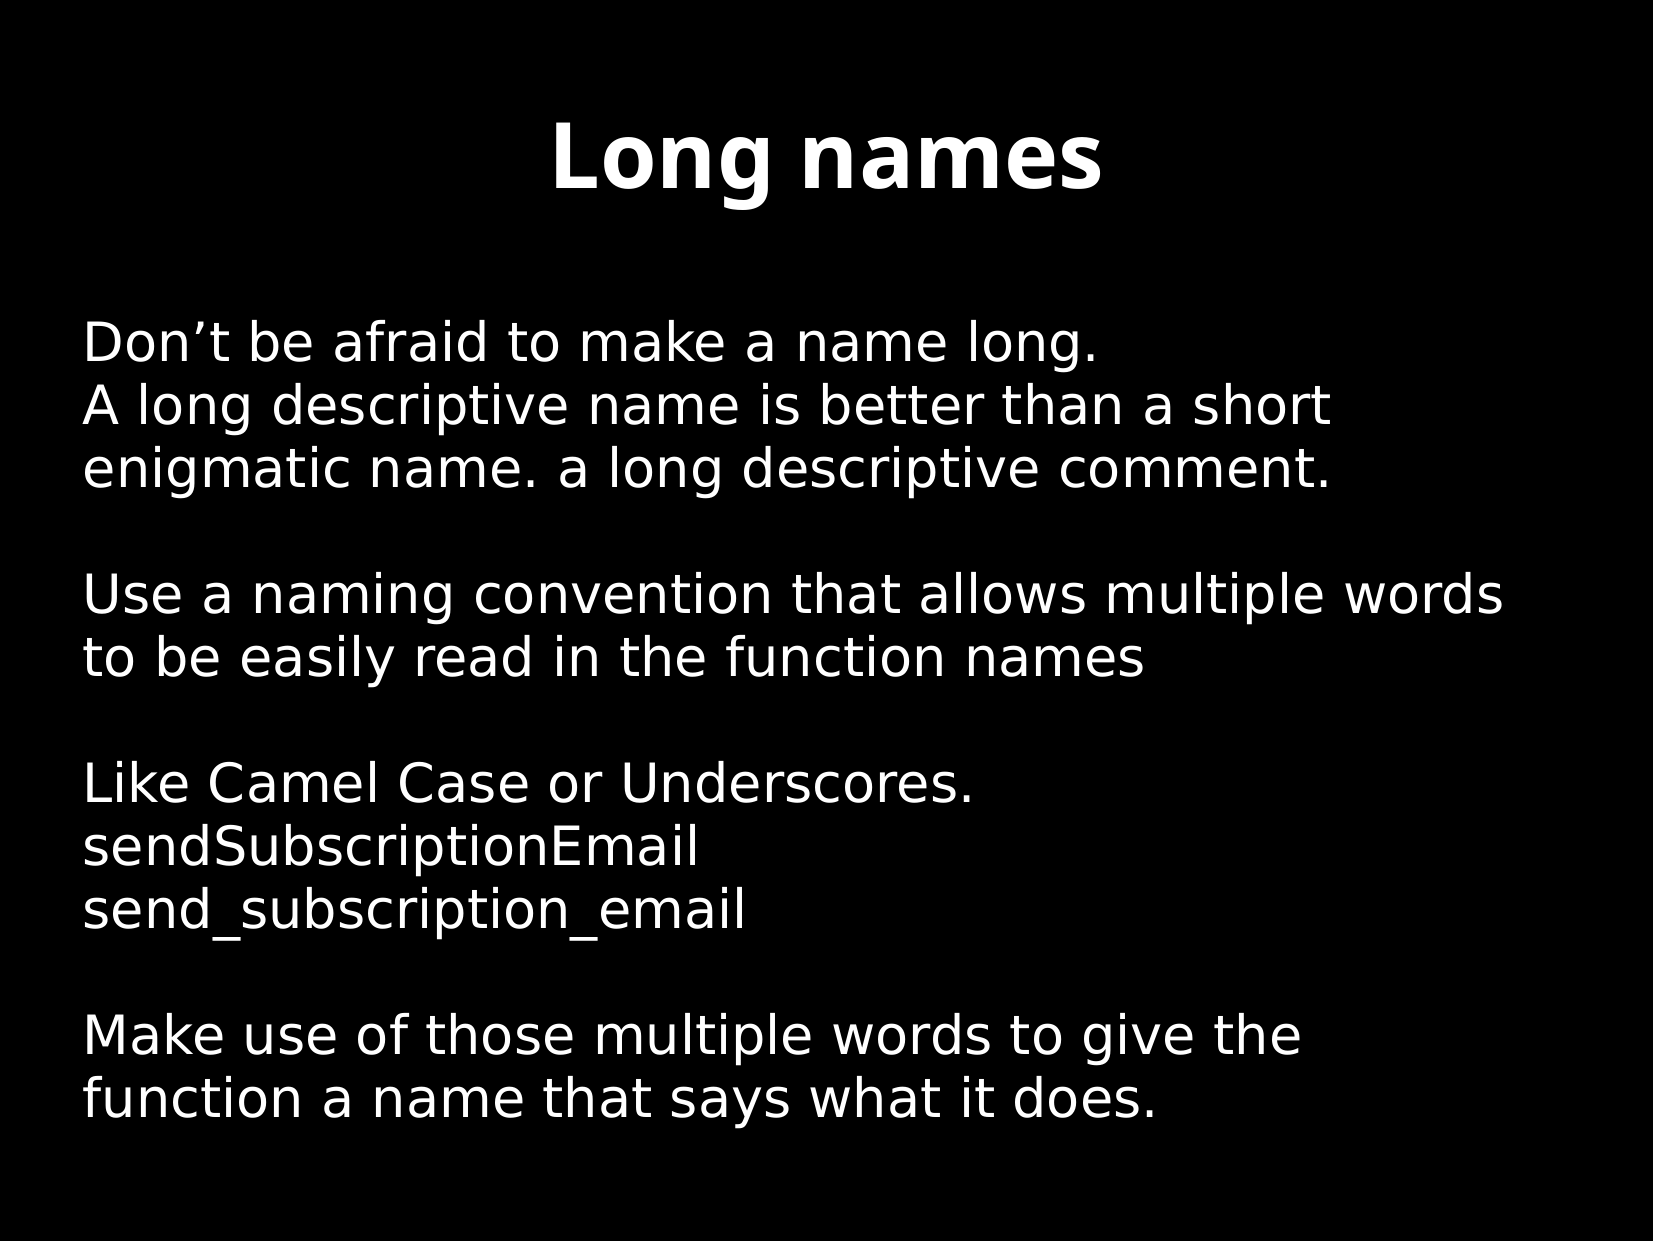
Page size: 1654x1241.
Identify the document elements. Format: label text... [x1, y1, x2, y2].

subtitle Don’t be afraid to make a name long. A long descriptive name is better than a short enigmatic name. a long descriptive comment. Use a naming convention that allows multiple words to be easily read in the function names Like Camel Case or Underscores. sendSubscriptionEmail send_subscription_email Make use of those multiple words to give the function a name that says what it does. [82, 311, 1571, 1194]
title Long names [82, 56, 1571, 250]
